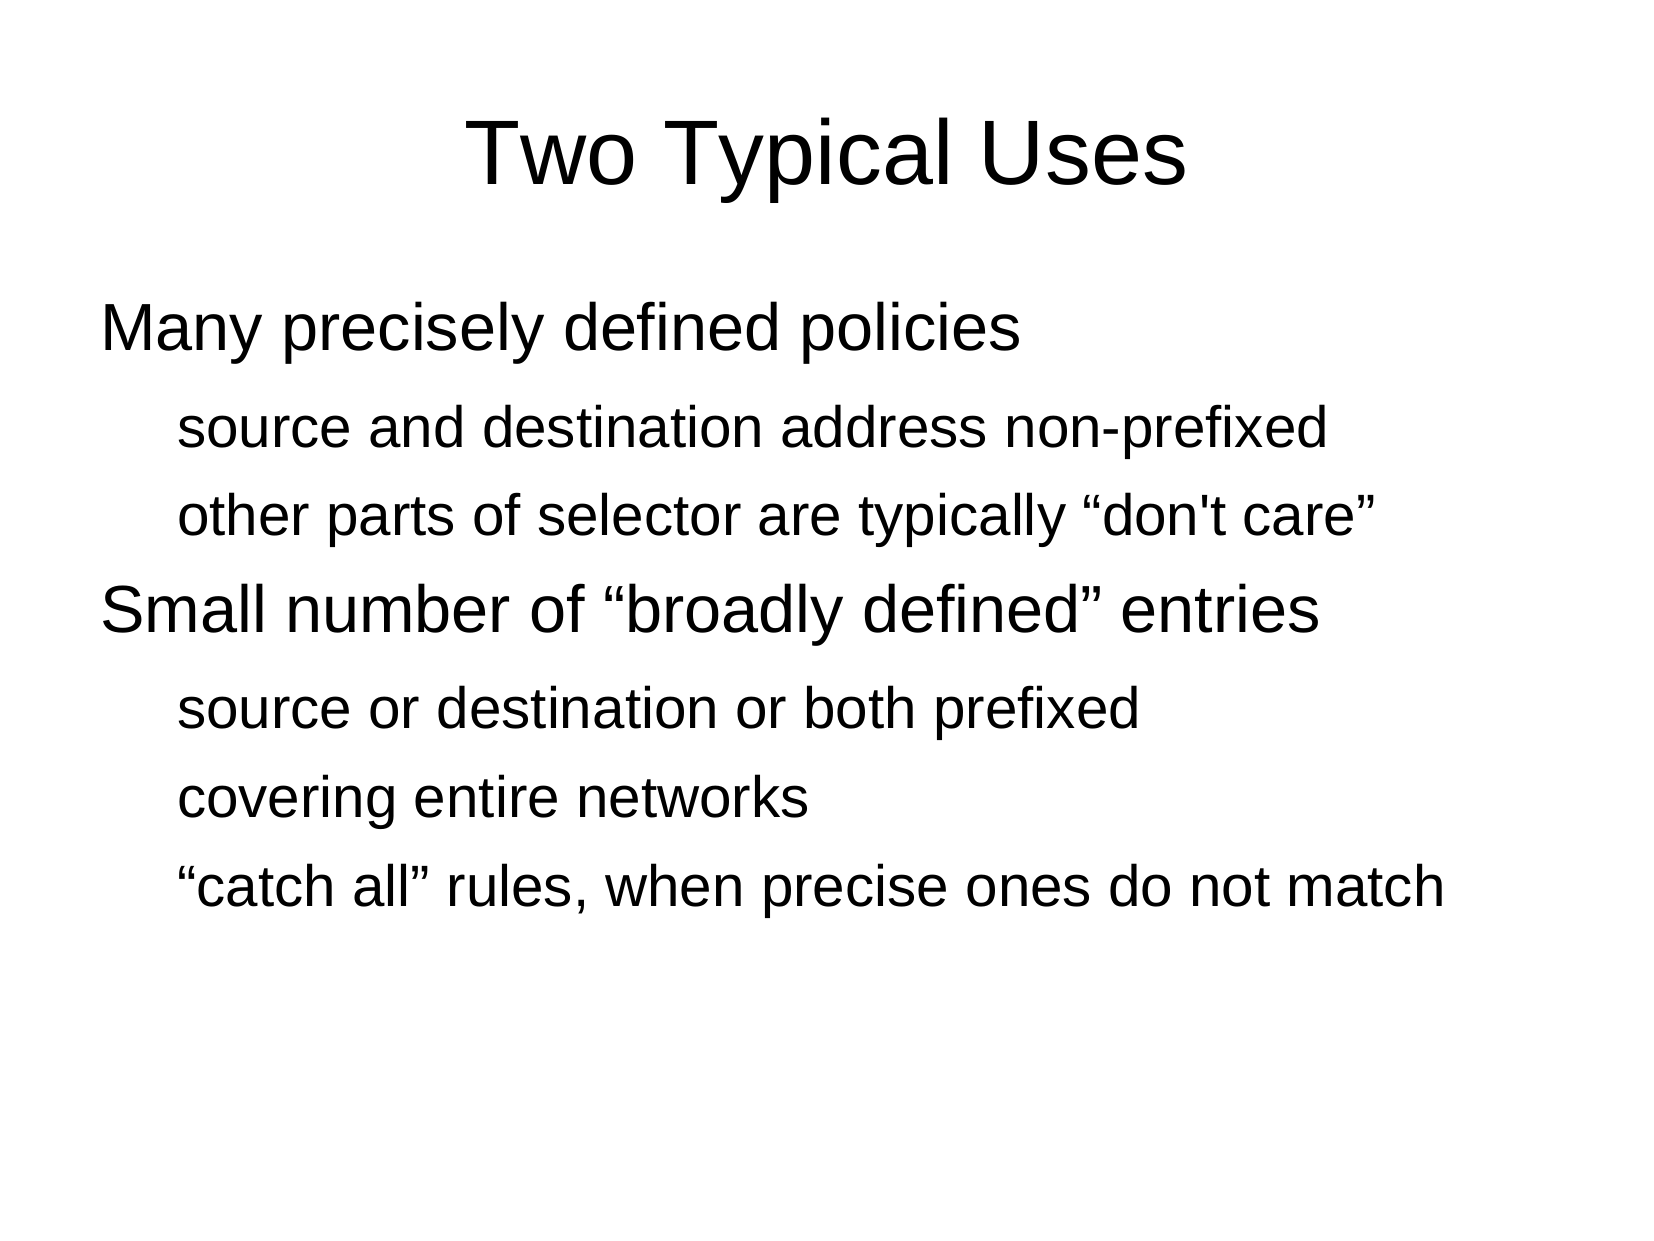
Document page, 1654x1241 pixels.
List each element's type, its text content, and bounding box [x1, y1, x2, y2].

title Two Typical Uses [82, 49, 1571, 257]
list Many precisely defined policies source and destination address non-prefixed other parts of selector are typically “don't care” Small number of “broadly defined” entries source or destination or both prefixed covering entire networks “catch all” rules, when precise ones do not match [82, 290, 1571, 1109]
